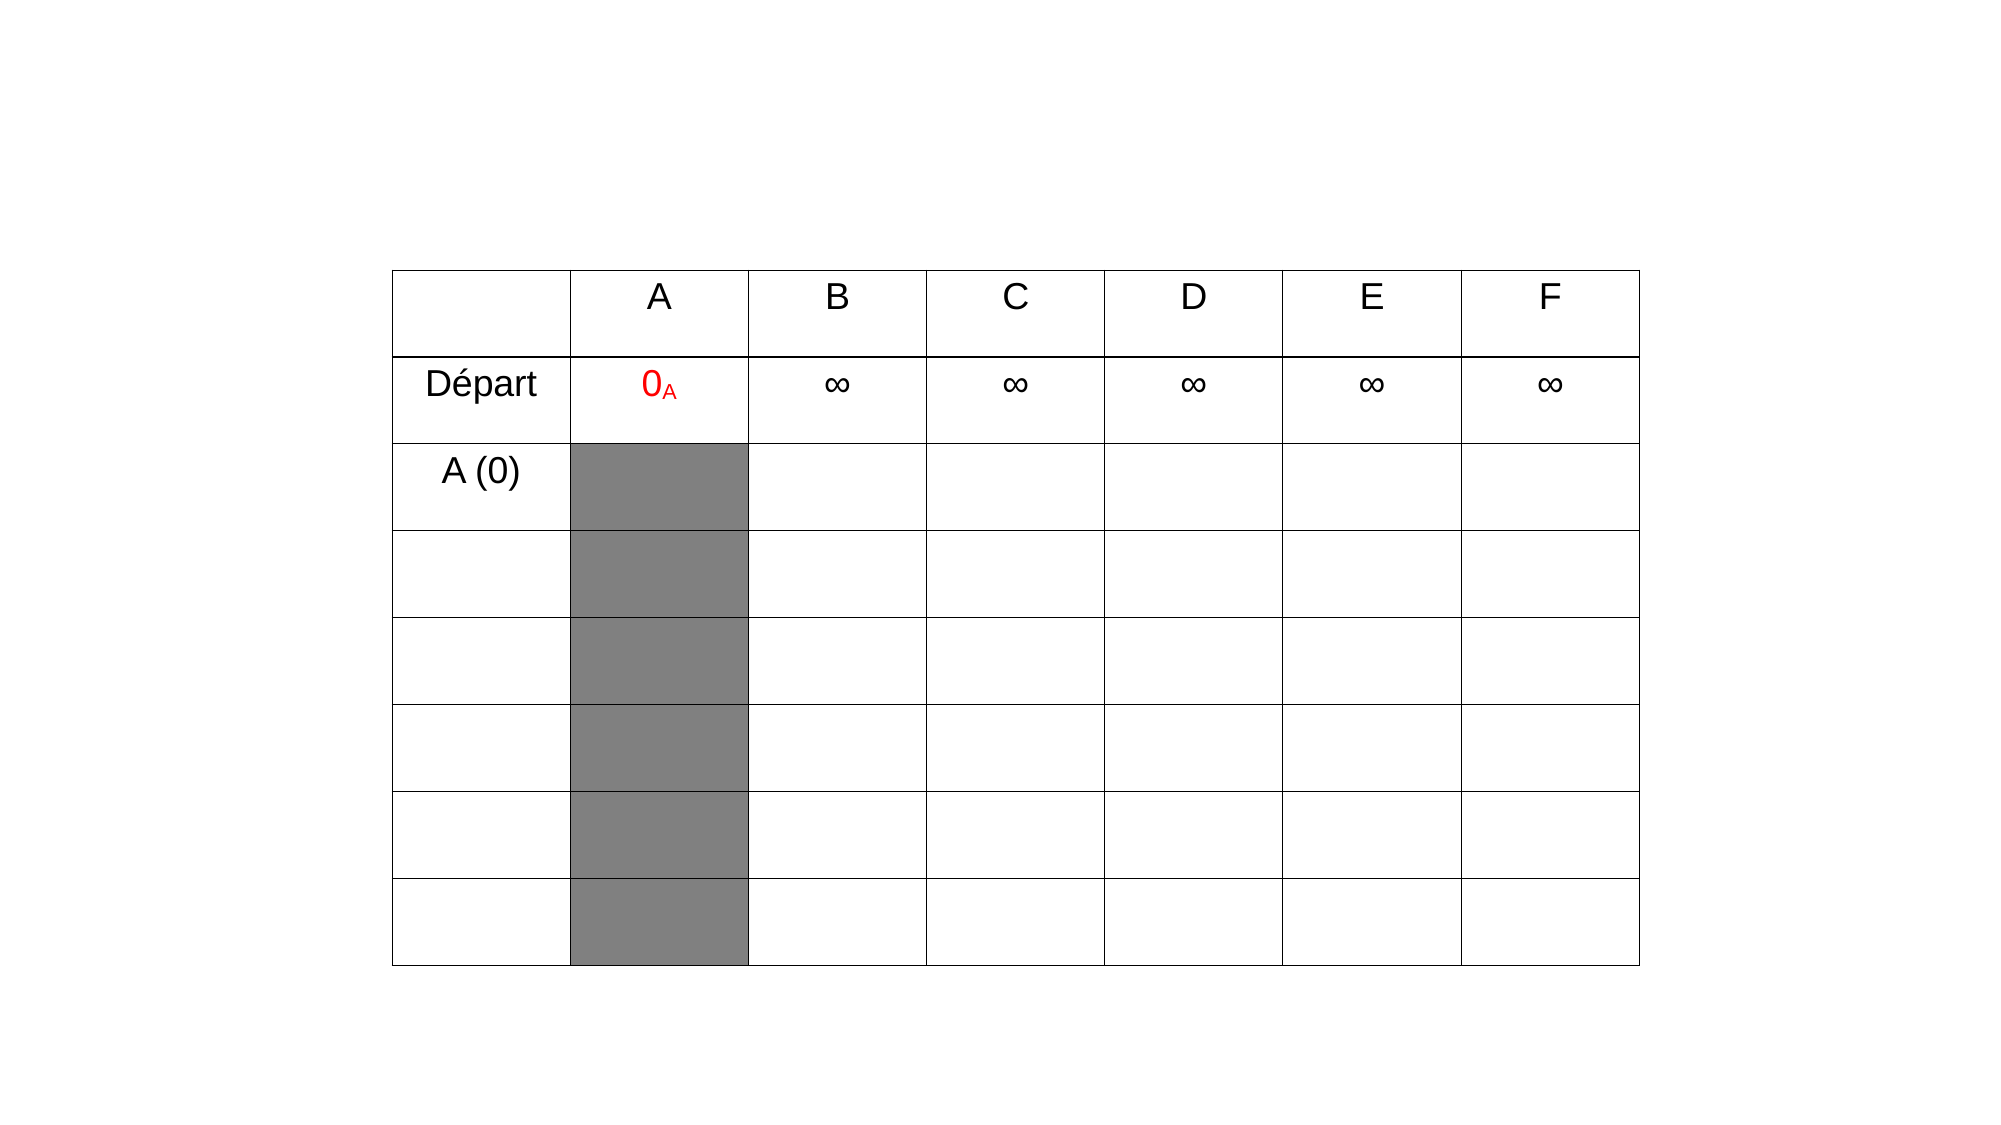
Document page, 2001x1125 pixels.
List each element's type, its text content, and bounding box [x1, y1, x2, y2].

table_cell [1105, 531, 1282, 617]
table_header B [749, 271, 926, 356]
table_cell [393, 705, 570, 791]
table_cell [1462, 705, 1639, 791]
table_cell [927, 879, 1104, 965]
table_header F [1462, 271, 1639, 356]
table_cell [749, 531, 926, 617]
table_cell 0A [571, 358, 748, 443]
table_cell [393, 879, 570, 965]
table_cell [1462, 792, 1639, 878]
table_cell [571, 531, 748, 617]
table_cell [1283, 705, 1461, 791]
table_cell [749, 618, 926, 704]
table_cell [749, 705, 926, 791]
table_cell [571, 879, 748, 965]
table_cell [927, 705, 1104, 791]
table_cell [1105, 879, 1282, 965]
table_cell [571, 444, 748, 530]
table_cell [571, 792, 748, 878]
table_cell [749, 444, 926, 530]
table_cell [749, 792, 926, 878]
table_cell [1105, 618, 1282, 704]
table_cell [393, 618, 570, 704]
table_header A [571, 271, 748, 356]
table_cell [927, 531, 1104, 617]
table_cell ∞ [1462, 358, 1639, 443]
table_cell [1283, 879, 1461, 965]
table_cell [1283, 792, 1461, 878]
table_cell Départ [393, 358, 570, 443]
table_cell [749, 879, 926, 965]
table_cell [927, 444, 1104, 530]
table_cell [1105, 705, 1282, 791]
table_cell [1283, 531, 1461, 617]
table_header [393, 271, 570, 356]
table_cell [1462, 618, 1639, 704]
table_cell ∞ [927, 358, 1104, 443]
table_cell [1462, 531, 1639, 617]
table_cell ∞ [1283, 358, 1461, 443]
table_cell A (0) [393, 444, 570, 530]
table_cell [927, 618, 1104, 704]
table_cell [1283, 618, 1461, 704]
table_header E [1283, 271, 1461, 356]
table_header D [1105, 271, 1282, 356]
table_cell [1462, 879, 1639, 965]
table_cell [1462, 444, 1639, 530]
table_header C [927, 271, 1104, 356]
table_cell [927, 792, 1104, 878]
table_cell ∞ [1105, 358, 1282, 443]
table_cell [1283, 444, 1461, 530]
table_cell [1105, 792, 1282, 878]
table_cell ∞ [749, 358, 926, 443]
table_cell [1105, 444, 1282, 530]
table_cell [571, 618, 748, 704]
table_cell [571, 705, 748, 791]
table_cell [393, 792, 570, 878]
table_cell [393, 531, 570, 617]
